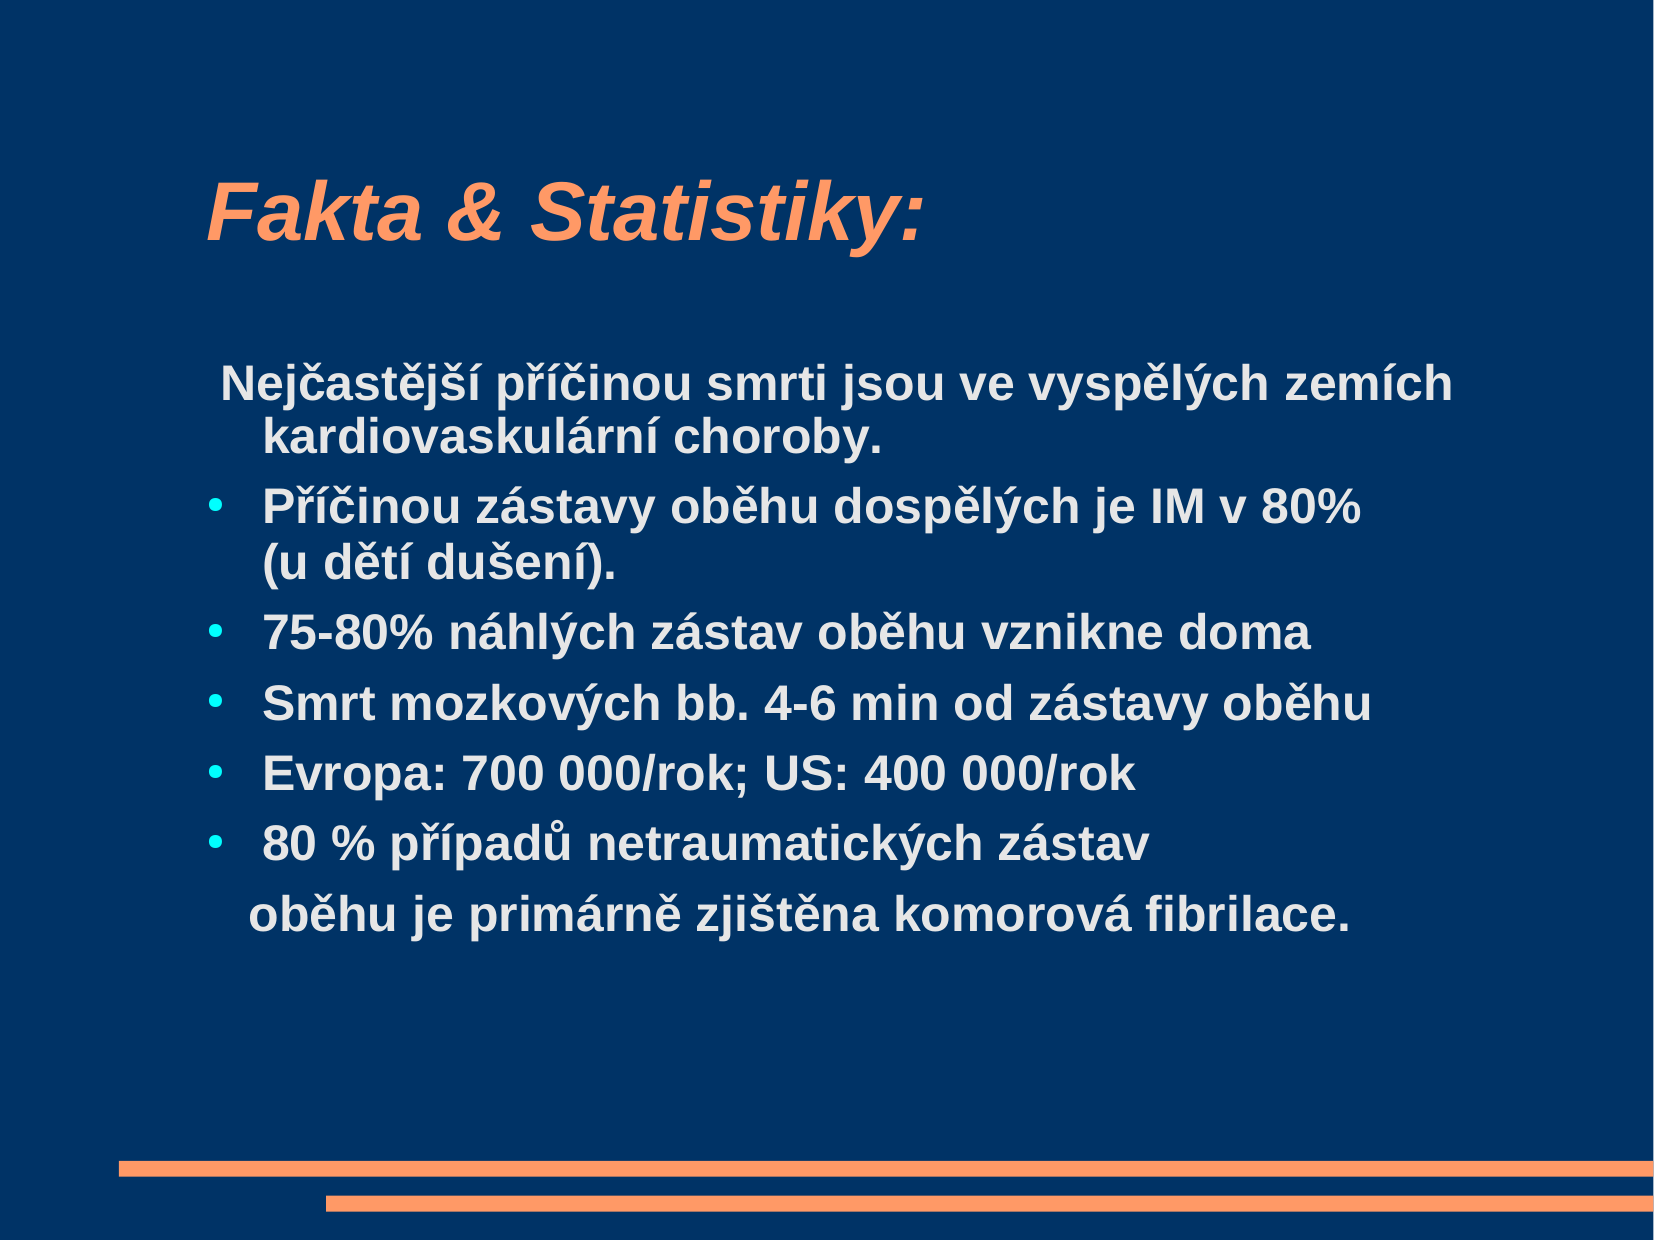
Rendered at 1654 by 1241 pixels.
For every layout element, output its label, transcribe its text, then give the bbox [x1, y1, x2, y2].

list Nejčastější příčinou smrti jsou ve vyspělých zemích kardiovaskulární choroby. Příčinou zástavy oběhu dospělých je IM v 80% (u dětí dušení). 75-80% náhlých zástav oběhu vznikne doma Smrt mozkových bb. 4-6 min od zástavy oběhu Evropa: 700 000/rok; US: 400 000/rok 80 % případů netraumatických zástav oběhu je primárně zjištěna komorová fibrilace. [206, 358, 1613, 1044]
title Fakta & Statistiky: [206, 110, 1613, 317]
